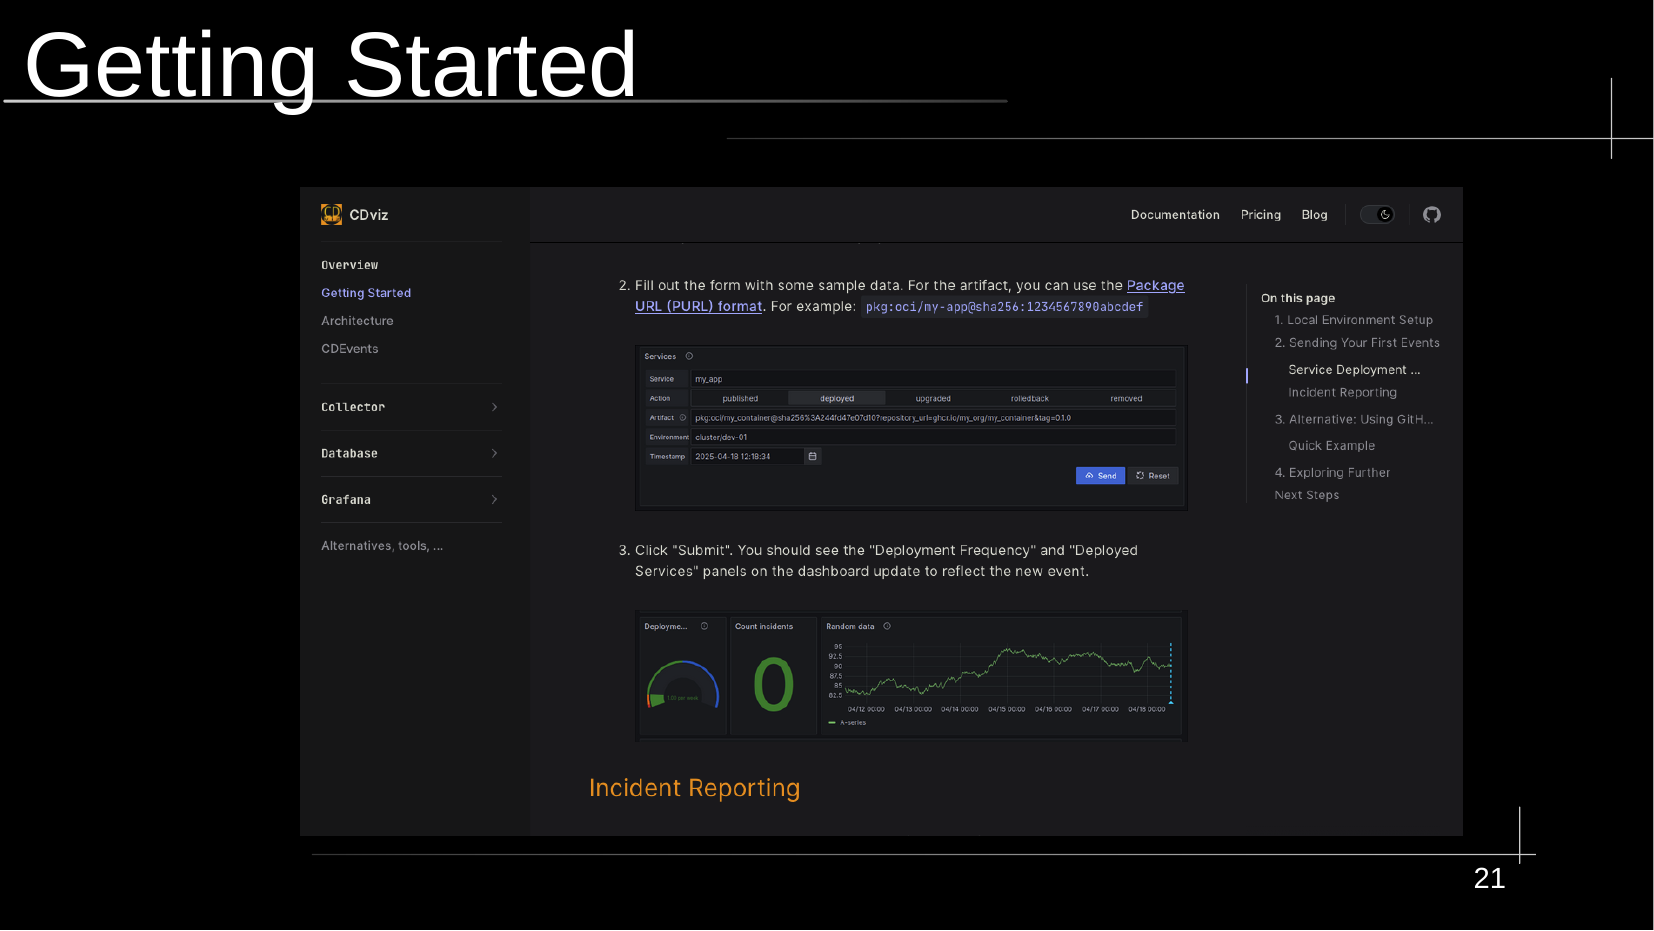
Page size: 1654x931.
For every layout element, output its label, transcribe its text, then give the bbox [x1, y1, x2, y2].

title Getting Started [23, 11, 1589, 119]
picture [300, 187, 1463, 836]
